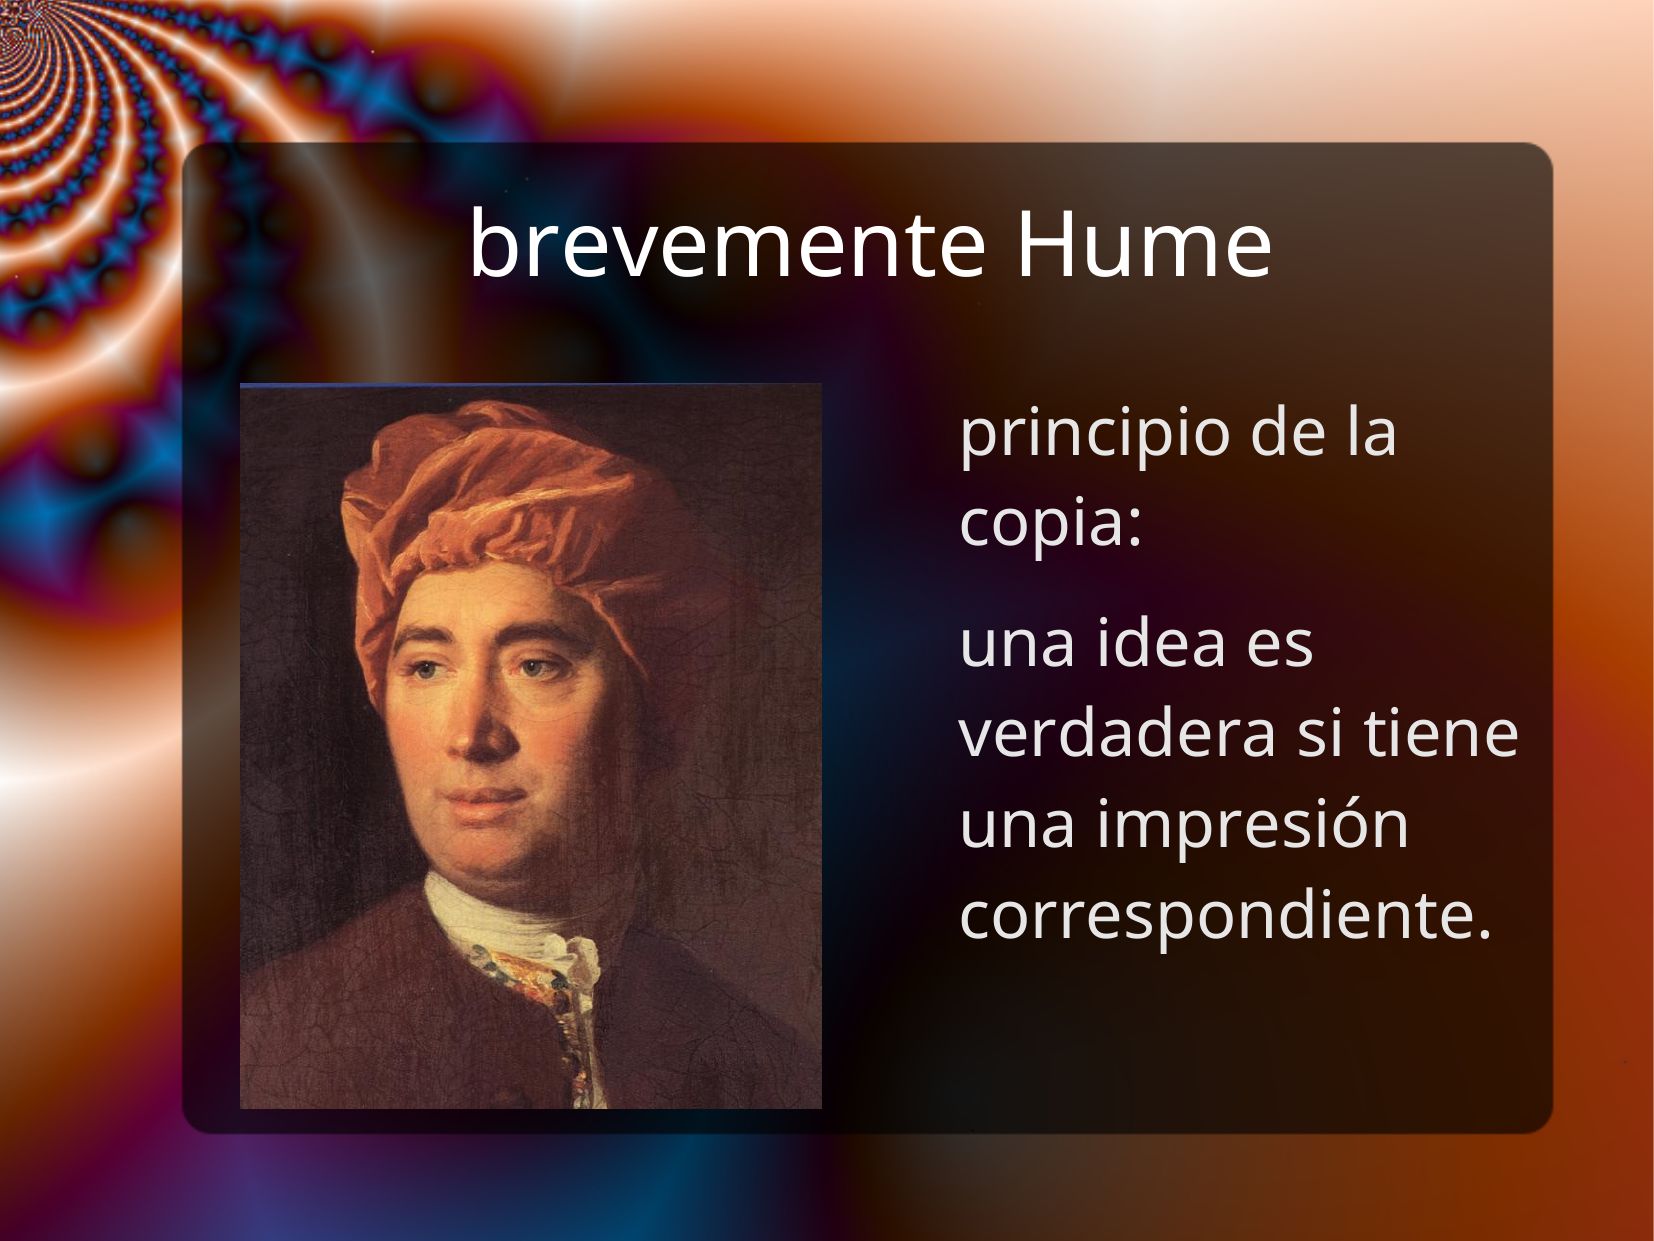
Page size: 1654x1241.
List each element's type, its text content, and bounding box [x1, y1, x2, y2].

list principio de la copia: una idea es verdadera si tiene una impresión correspondiente. [887, 383, 1536, 1109]
picture [0, 0, 1654, 1241]
title brevemente Hume [206, 156, 1536, 325]
